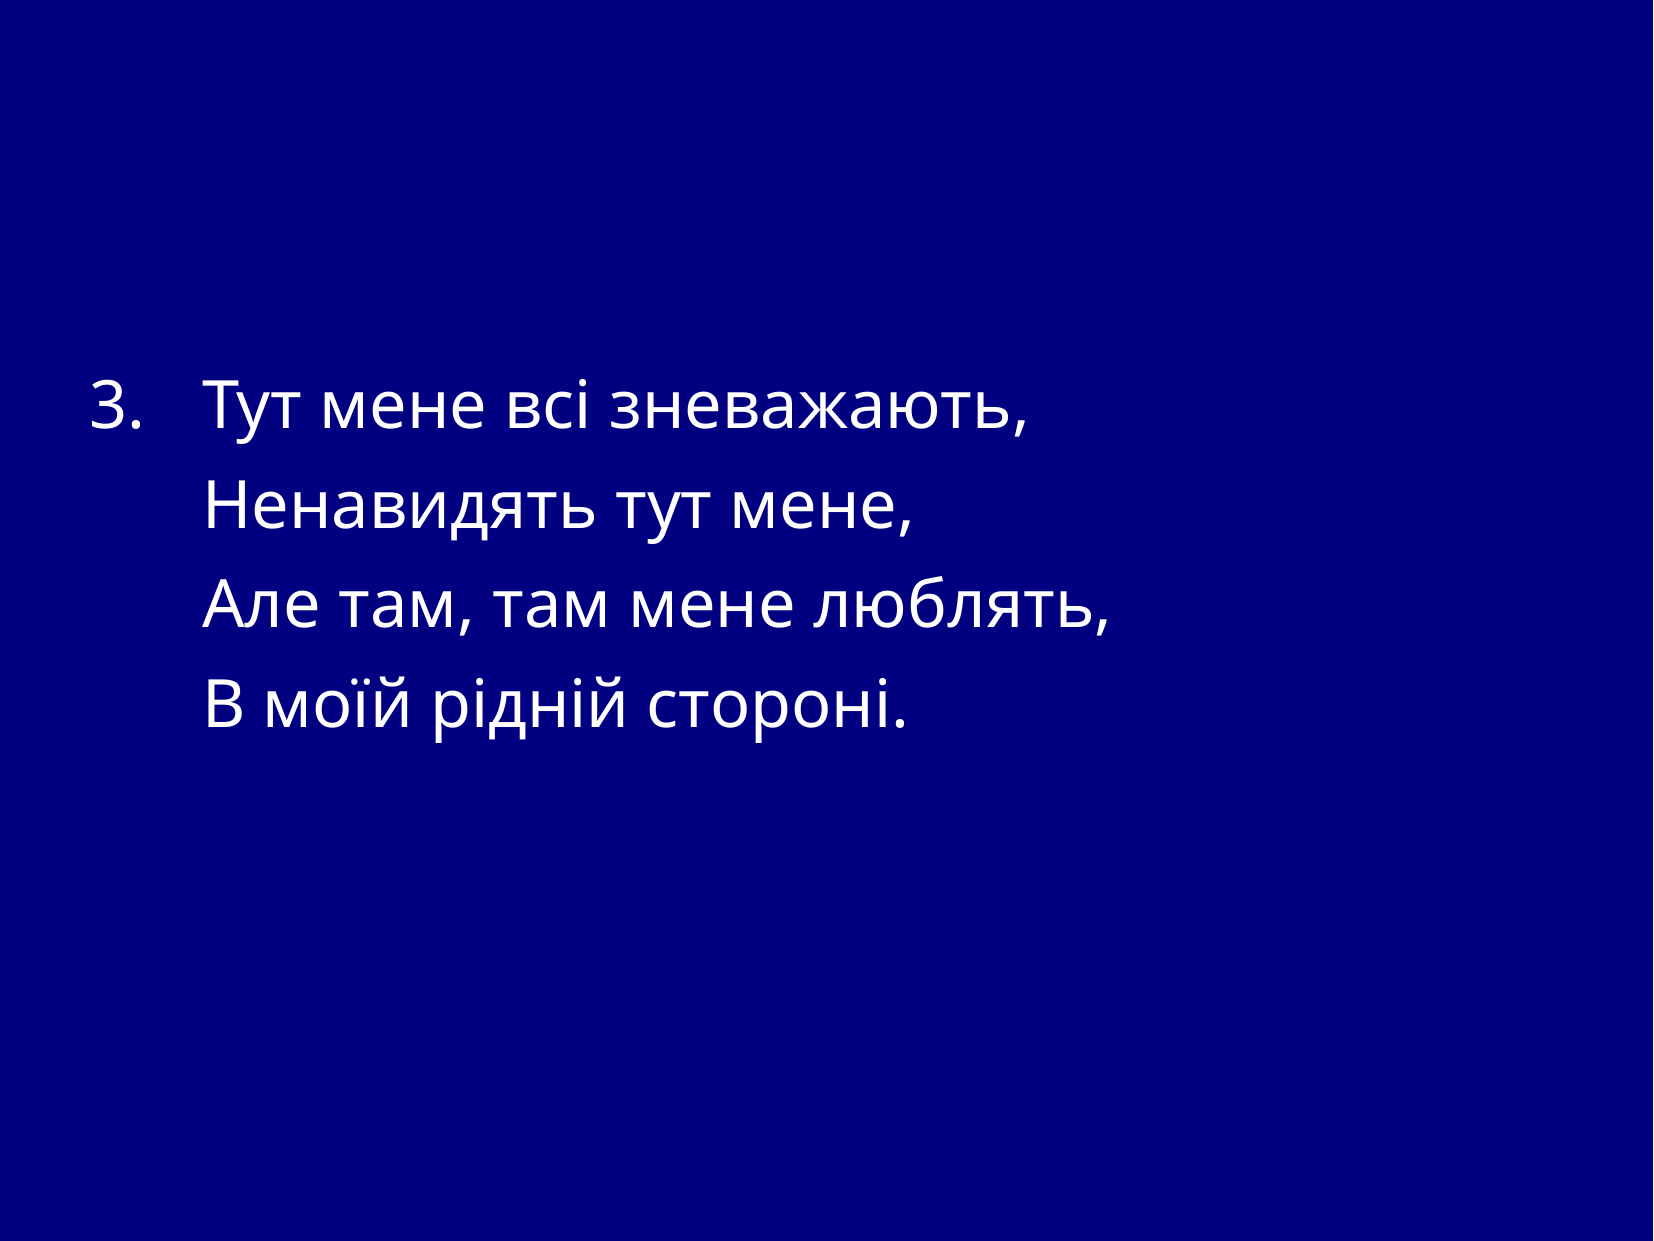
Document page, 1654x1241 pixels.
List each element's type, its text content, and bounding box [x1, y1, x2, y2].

text_box 3. Тут мене всі зневажають, Ненавидять тут мене, Але там, там мене люблять, В моїй рідній стороні. [75, 150, 1576, 1163]
